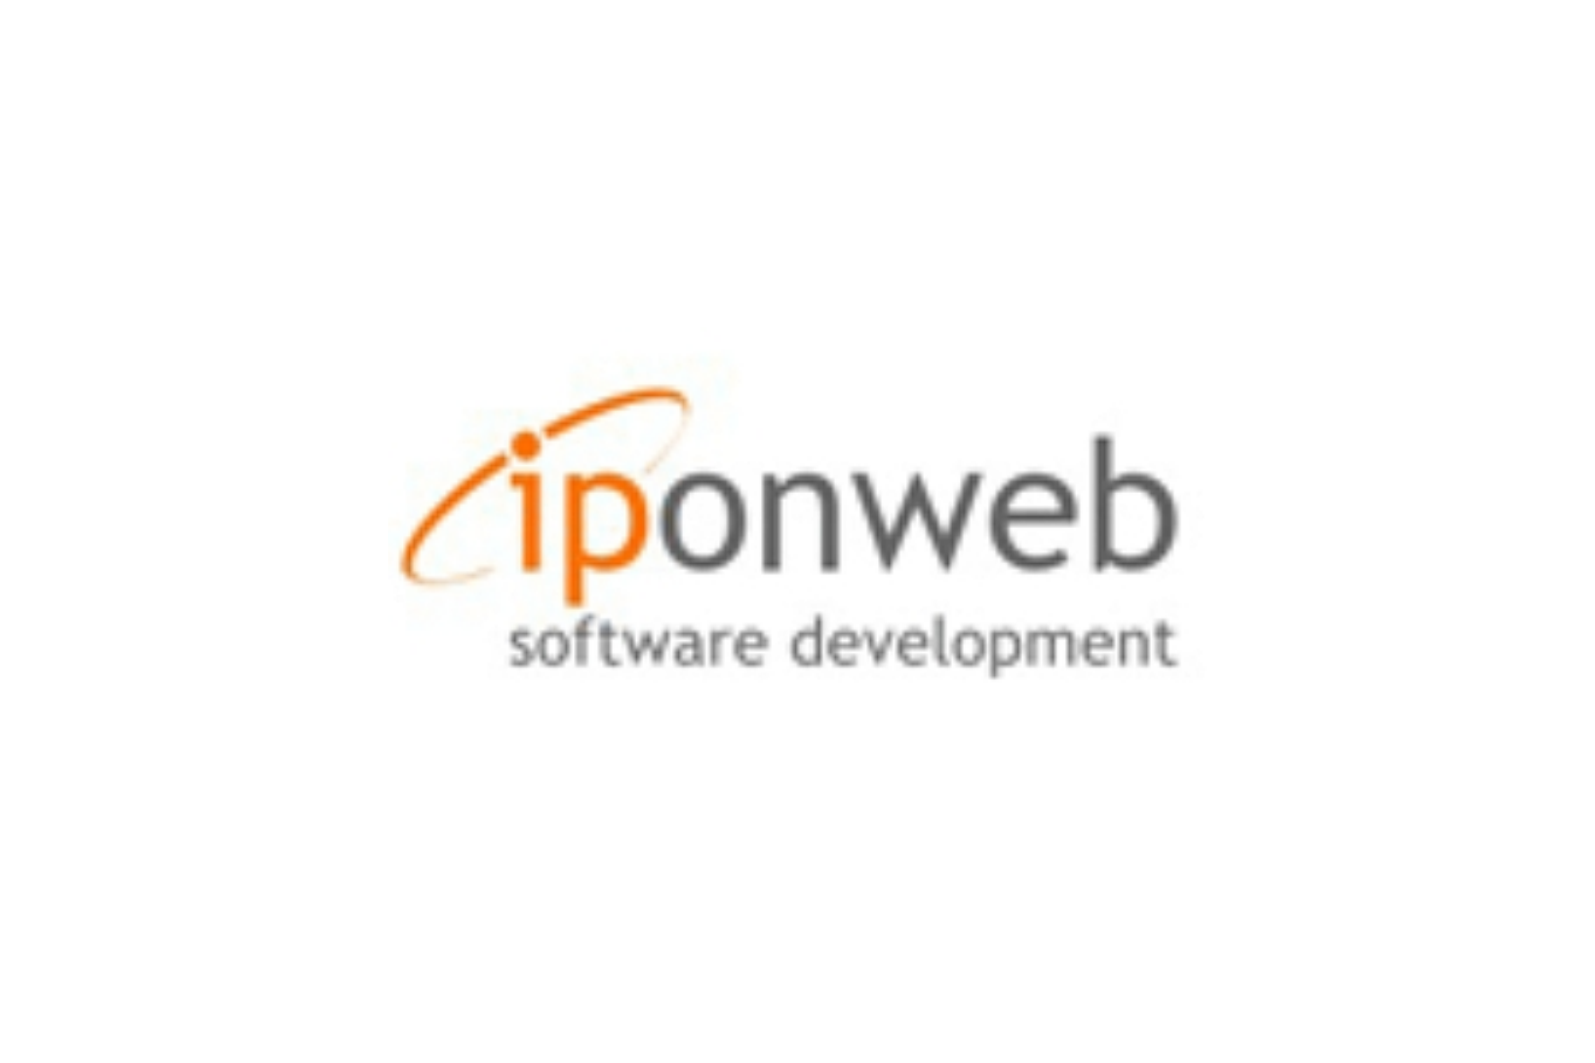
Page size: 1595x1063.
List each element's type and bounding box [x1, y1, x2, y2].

picture [388, 327, 1207, 736]
